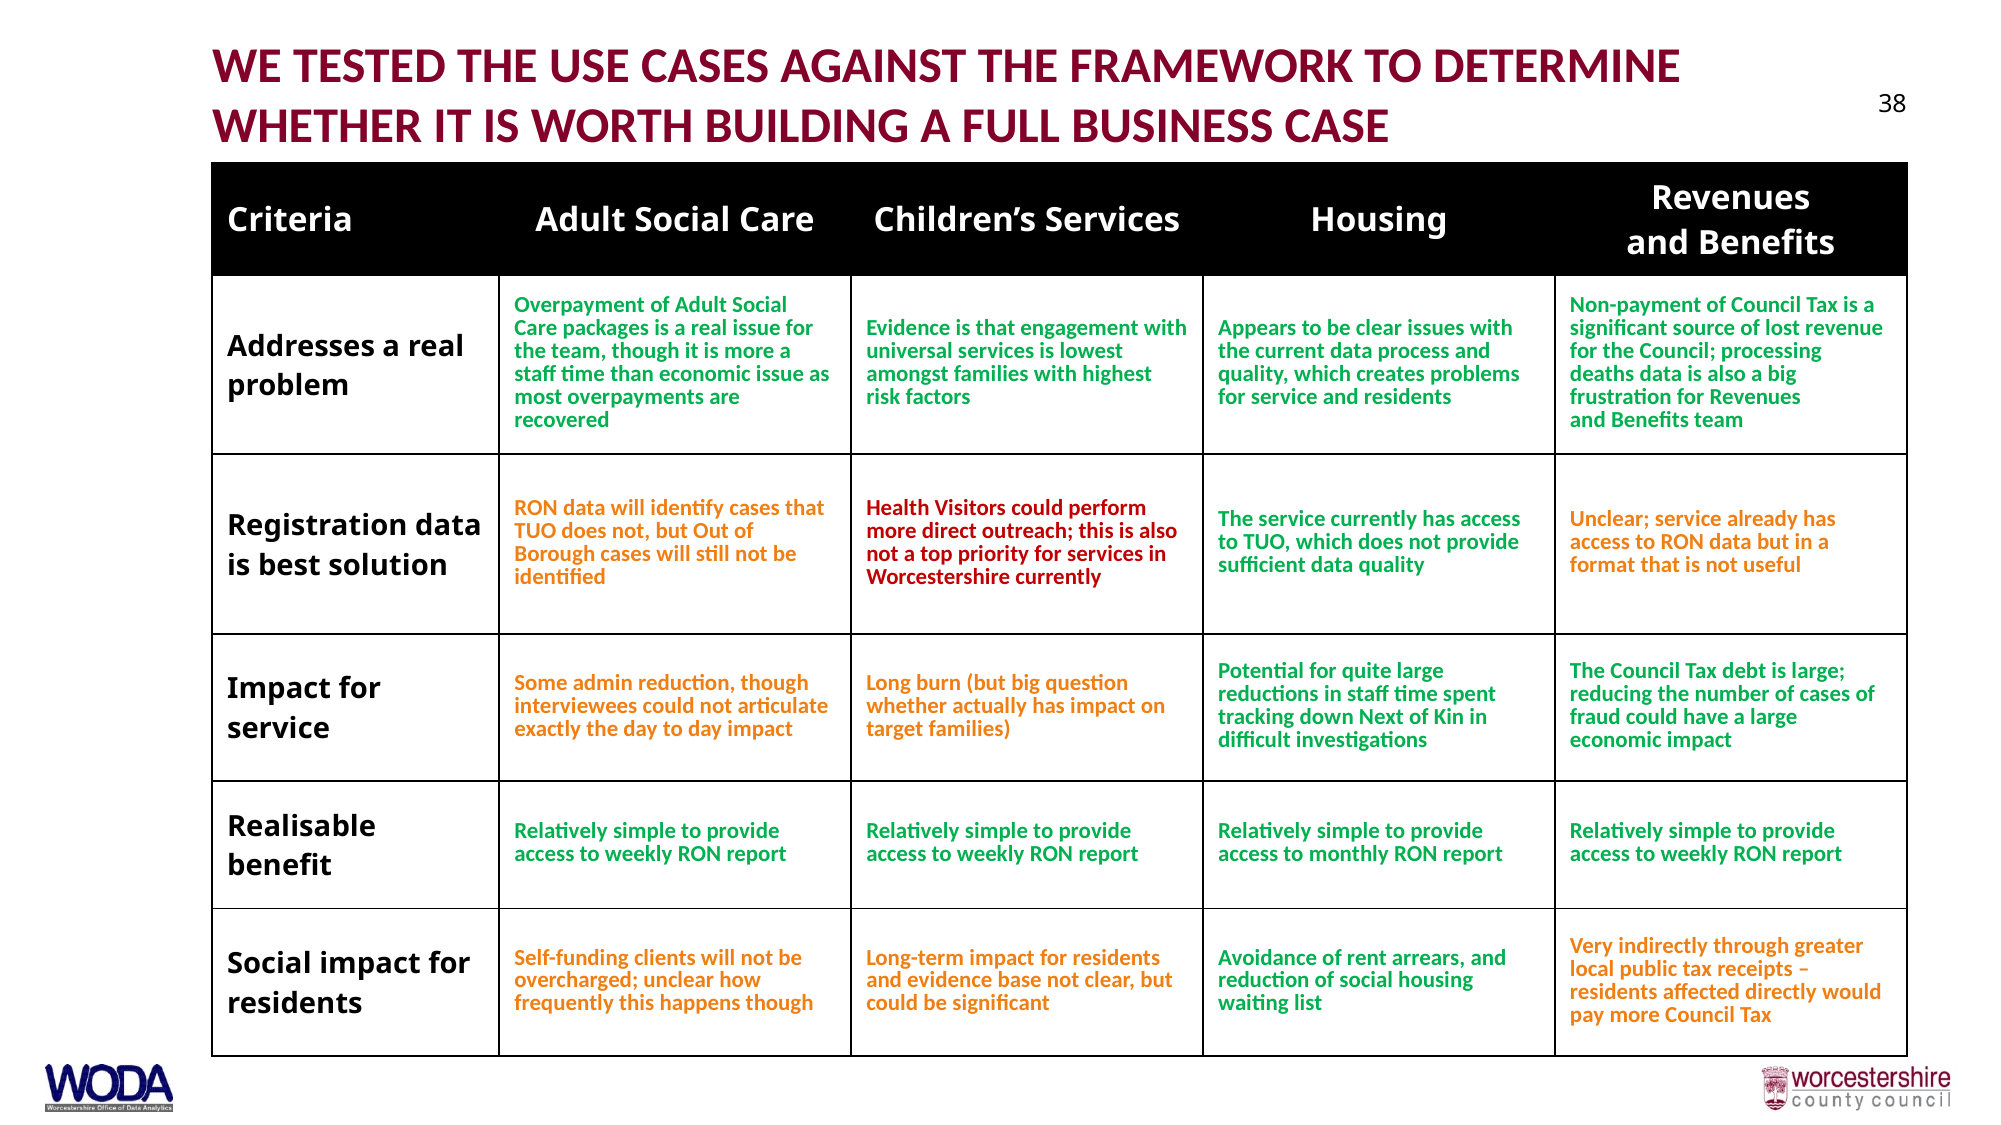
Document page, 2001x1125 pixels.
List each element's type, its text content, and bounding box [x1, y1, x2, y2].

table_cell Avoidance of rent arrears, and reduction of social housing waiting list [1204, 909, 1554, 1055]
table_cell Relatively simple to provide access to weekly RON report [1556, 782, 1906, 908]
table_cell Non-payment of Council Tax is a significant source of lost revenue for the Council; processing deaths data is also a big frustration for Revenues and Benefits team [1556, 276, 1906, 453]
picture [1749, 1055, 1971, 1121]
table_header Revenues and Benefits [1556, 164, 1906, 274]
table_cell Impact for service [213, 635, 498, 780]
slide_number <number> [1850, 87, 1907, 148]
table_cell Very indirectly through greater local public tax receipts – residents affected directly would pay more Council Tax [1556, 909, 1906, 1055]
table_cell Unclear; service already has access to RON data but in a format that is not useful [1556, 455, 1906, 633]
table_header Criteria [213, 164, 498, 274]
table_cell Social impact for residents [213, 909, 498, 1055]
table_cell The Council Tax debt is large; reducing the number of cases of fraud could have a large economic impact [1556, 635, 1906, 780]
title WE TESTED THE USE CASES AGAINST THE FRAMEWORK TO DETERMINE WHETHER IT IS WORTH BUILDING A FULL BUSINESS CASE [212, 32, 1809, 162]
table_header Adult Social Care [500, 164, 850, 274]
table_cell Relatively simple to provide access to weekly RON report [500, 782, 850, 908]
table_cell Potential for quite large reductions in staff time spent tracking down Next of Kin in difficult investigations [1204, 635, 1554, 780]
table_cell Long-term impact for residents and evidence base not clear, but could be significant [852, 909, 1202, 1055]
picture [45, 1064, 173, 1112]
table_cell RON data will identify cases that TUO does not, but Out of Borough cases will still not be identified [500, 455, 850, 633]
table_cell Long burn (but big question whether actually has impact on target families) [852, 635, 1202, 780]
table_cell The service currently has access to TUO, which does not provide sufficient data quality [1204, 455, 1554, 633]
table_cell Health Visitors could perform more direct outreach; this is also not a top priority for services in Worcestershire currently [852, 455, 1202, 633]
table_cell Some admin reduction, though interviewees could not articulate exactly the day to day impact [500, 635, 850, 780]
table_cell Relatively simple to provide access to weekly RON report [852, 782, 1202, 908]
table_header Housing [1204, 164, 1554, 274]
table_cell Overpayment of Adult Social Care packages is a real issue for the team, though it is more a staff time than economic issue as most overpayments are recovered [500, 276, 850, 453]
table_cell Relatively simple to provide access to monthly RON report [1204, 782, 1554, 908]
table_cell Evidence is that engagement with universal services is lowest amongst families with highest risk factors [852, 276, 1202, 453]
table_cell Realisable benefit [213, 782, 498, 908]
table_cell Appears to be clear issues with the current data process and quality, which creates problems for service and residents [1204, 276, 1554, 453]
table_header Children’s Services [852, 164, 1202, 274]
table_cell Registration data is best solution [213, 455, 498, 633]
table_cell Self-funding clients will not be overcharged; unclear how frequently this happens though [500, 909, 850, 1055]
table_cell Addresses a real problem [213, 276, 498, 453]
